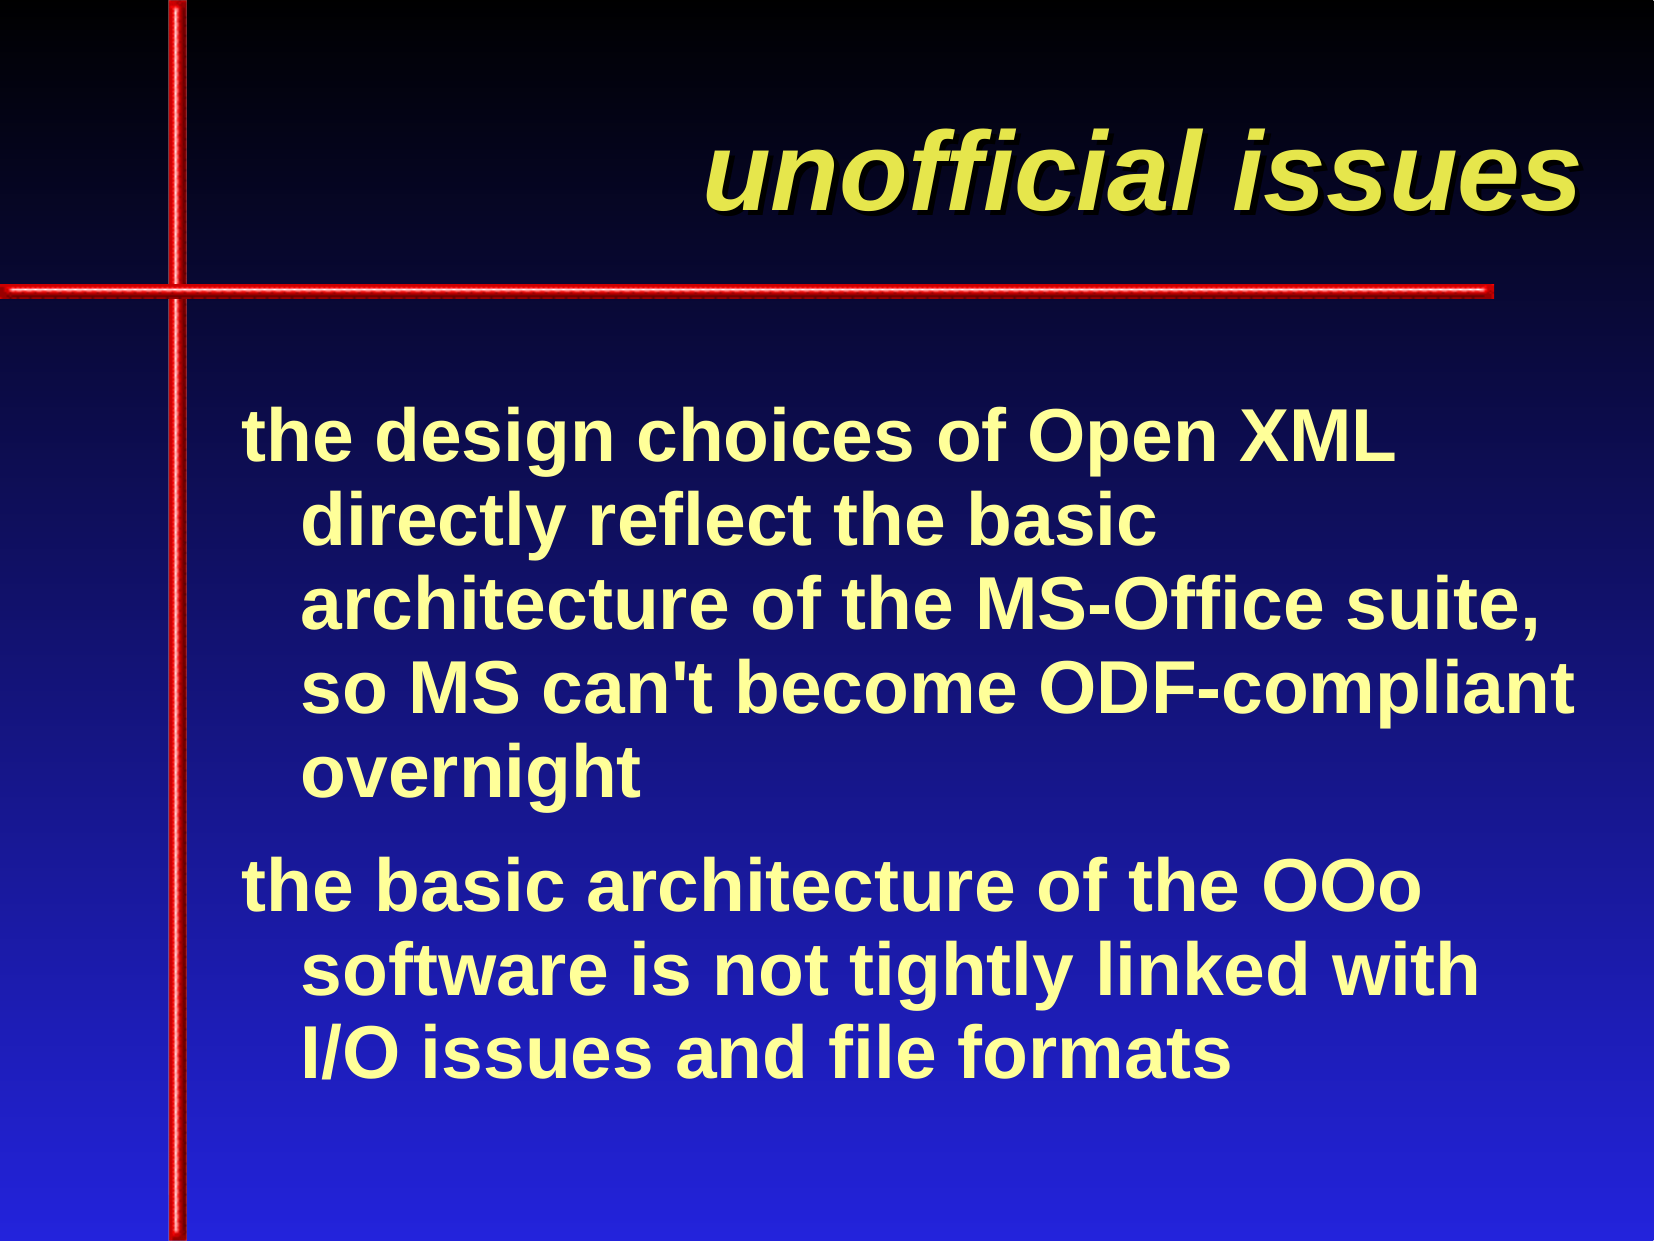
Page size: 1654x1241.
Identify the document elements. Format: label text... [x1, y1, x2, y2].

list the design choices of Open XML directly reflect the basic architecture of the MS-Office suite, so MS can't become ODF-compliant overnight the basic architecture of the OOo software is not tightly linked with I/O issues and file formats [241, 393, 1601, 1175]
picture [0, 1, 186, 1240]
title unofficial issues [171, 30, 1584, 313]
